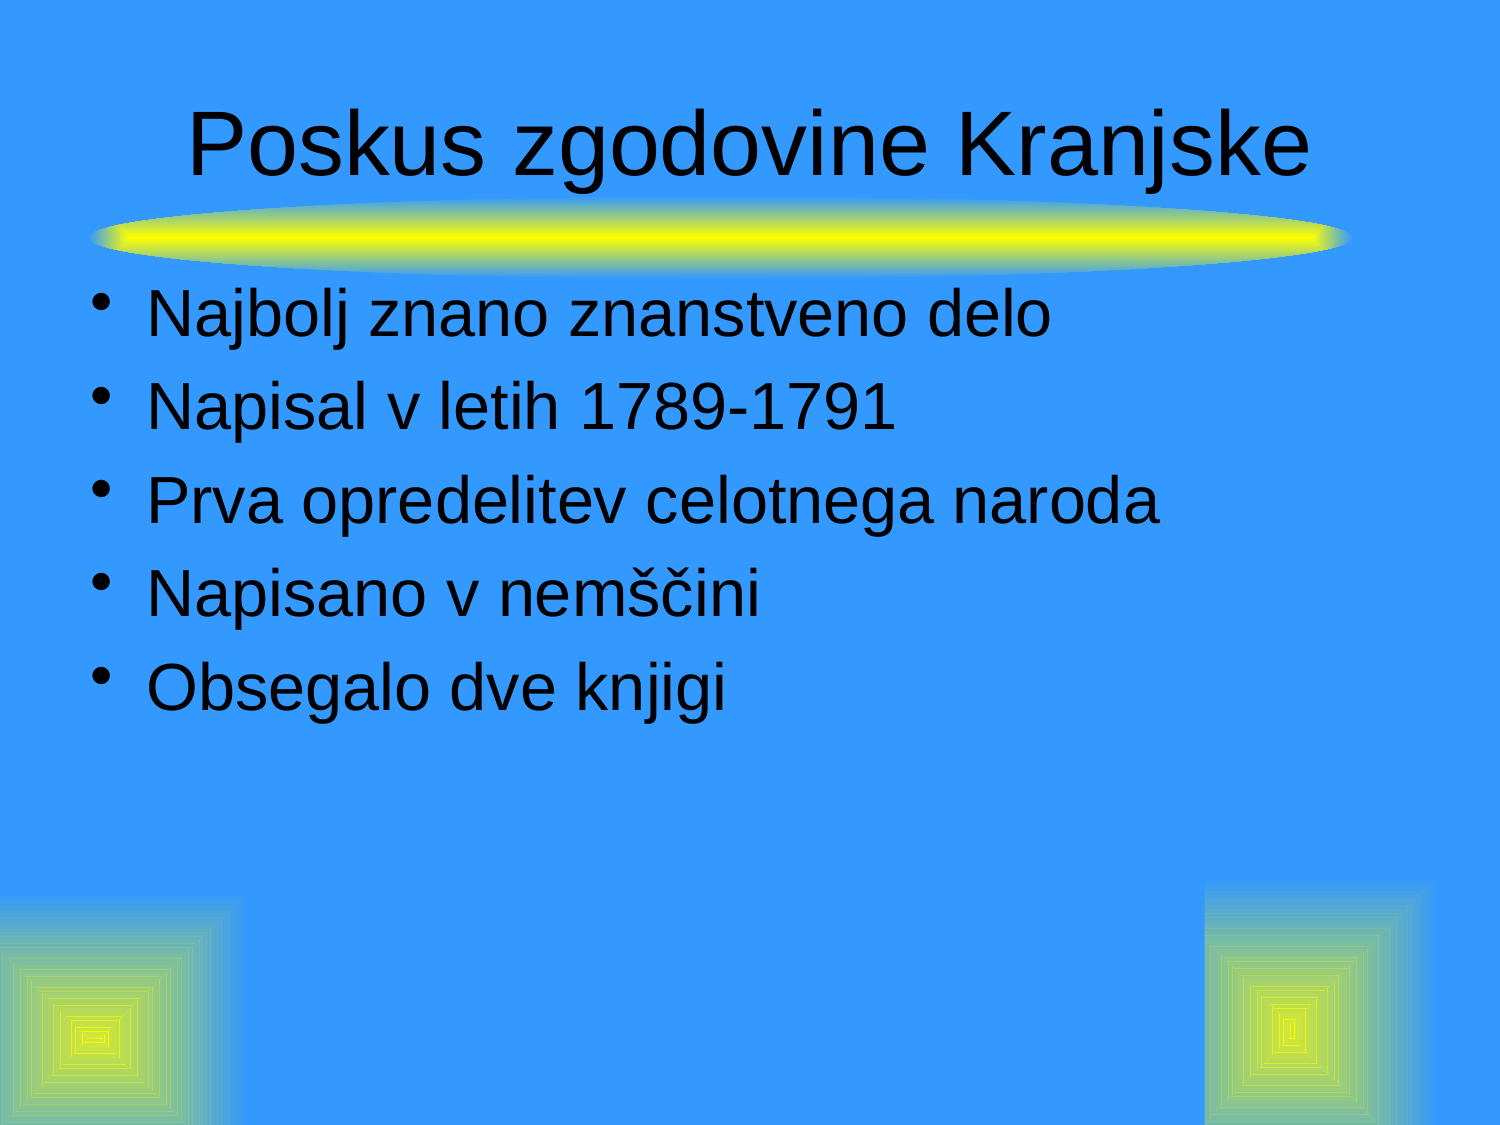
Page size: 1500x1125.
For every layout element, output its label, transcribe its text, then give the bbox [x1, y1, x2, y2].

title Poskus zgodovine Kranjske [75, 45, 1425, 233]
text_box [88, 196, 1353, 279]
text_box [0, 829, 307, 1125]
text_box [1204, 818, 1500, 1125]
list Najbolj znano znanstveno delo Napisal v letih 1789-1791 Prva opredelitev celotnega naroda Napisano v nemščini Obsegalo dve knjigi [75, 262, 1425, 1005]
